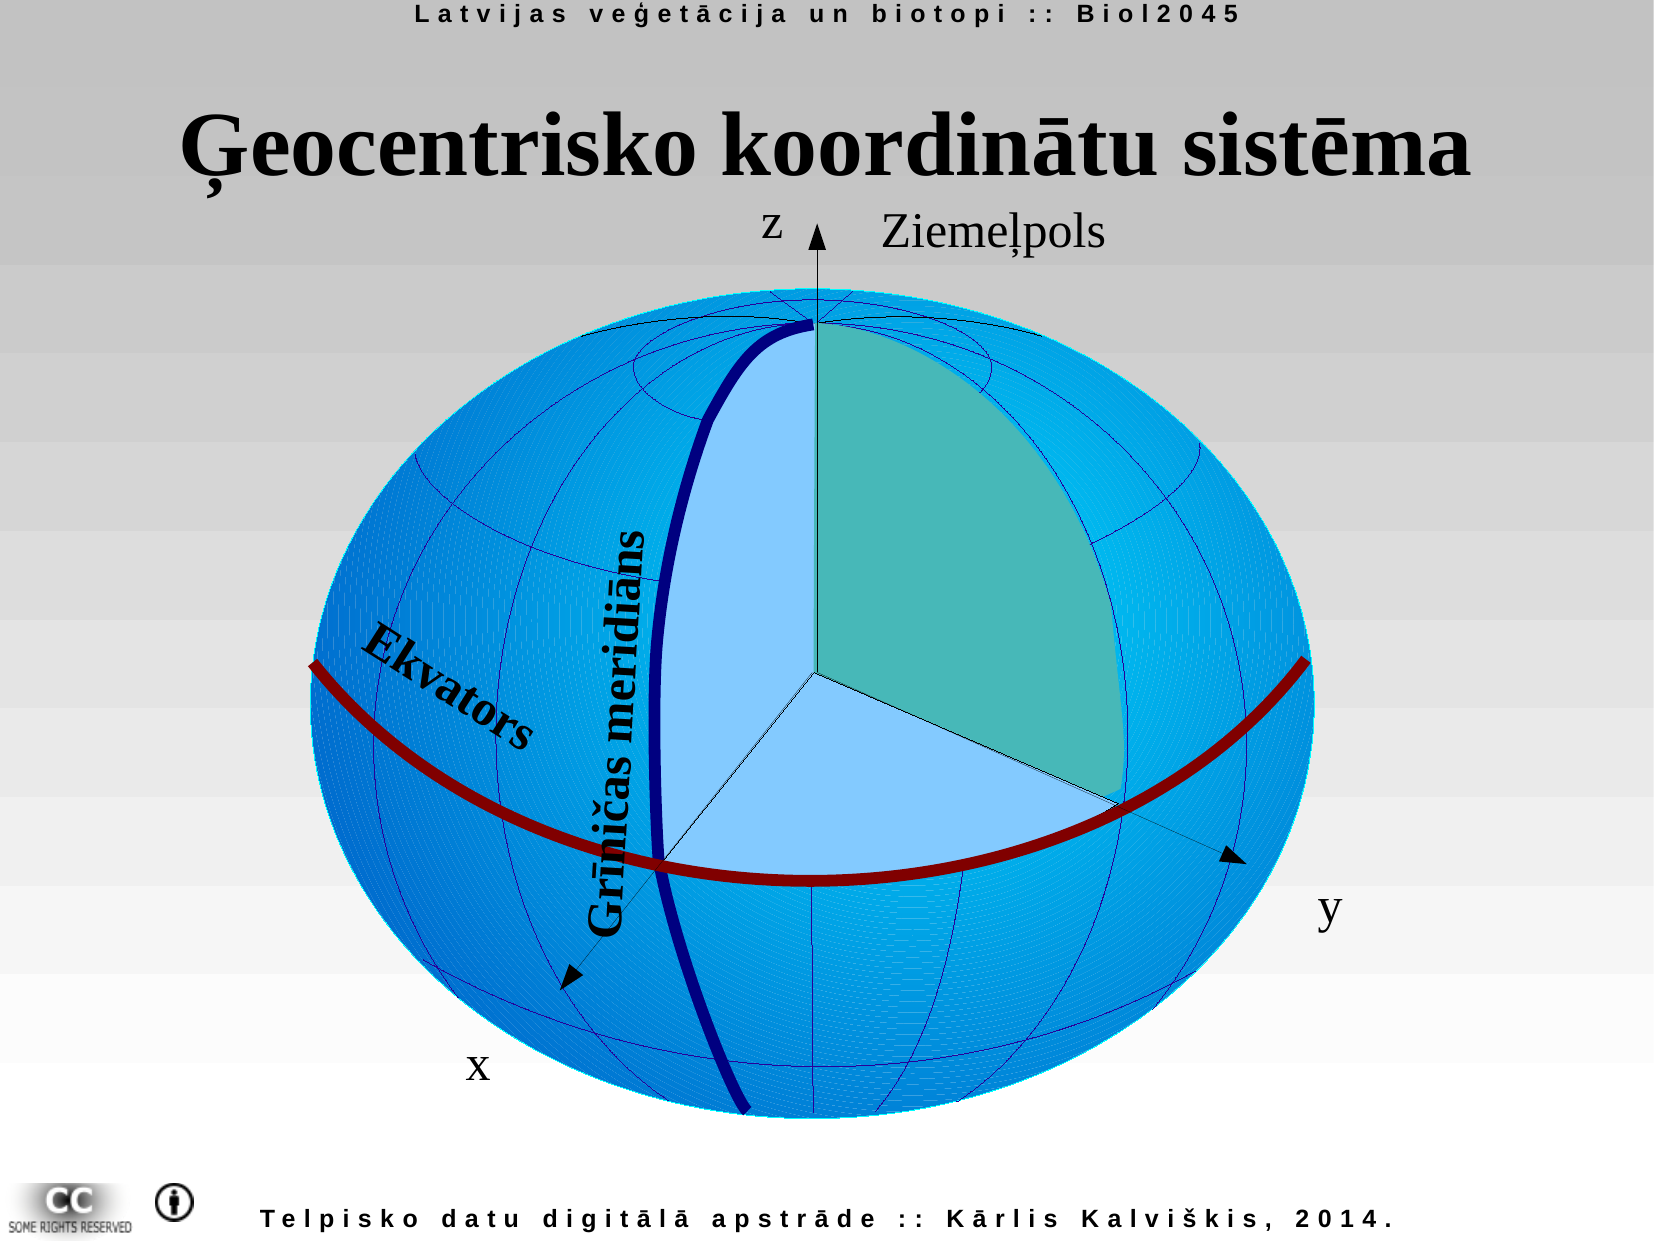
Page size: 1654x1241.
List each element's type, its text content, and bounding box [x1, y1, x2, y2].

text_box y [1317, 877, 1344, 935]
picture [0, 287, 1654, 1241]
text_box Ekvators [351, 611, 560, 774]
text_box [310, 288, 1315, 1119]
title Ģeocentrisko koordinātu sistēma [0, 1, 1654, 287]
text_box Grīničas meridiāns [576, 503, 663, 942]
text_box x [465, 1036, 491, 1093]
